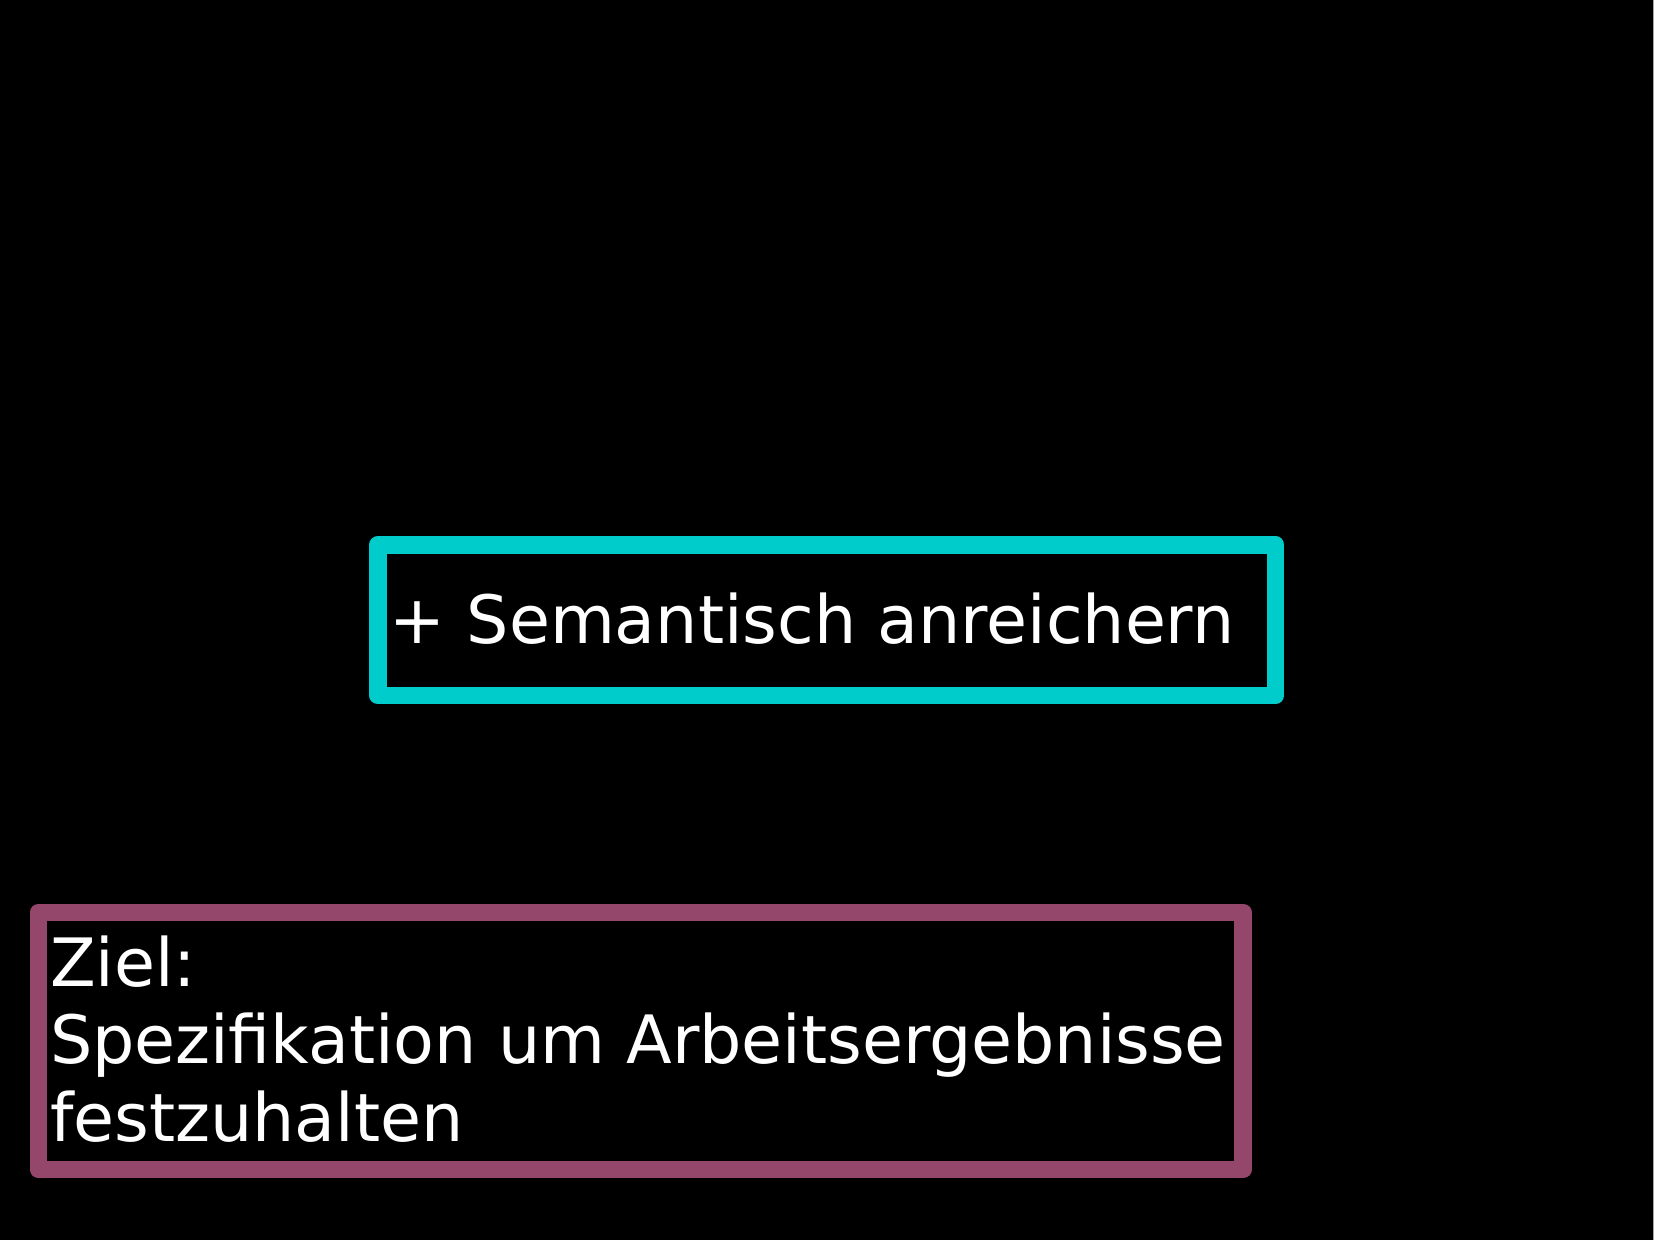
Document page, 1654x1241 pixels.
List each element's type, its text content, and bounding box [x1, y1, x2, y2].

text_box Ziel: Spezifikation um Arbeitsergebnisse festzuhalten [38, 912, 1244, 1170]
text_box + Semantisch anreichern [377, 544, 1276, 696]
